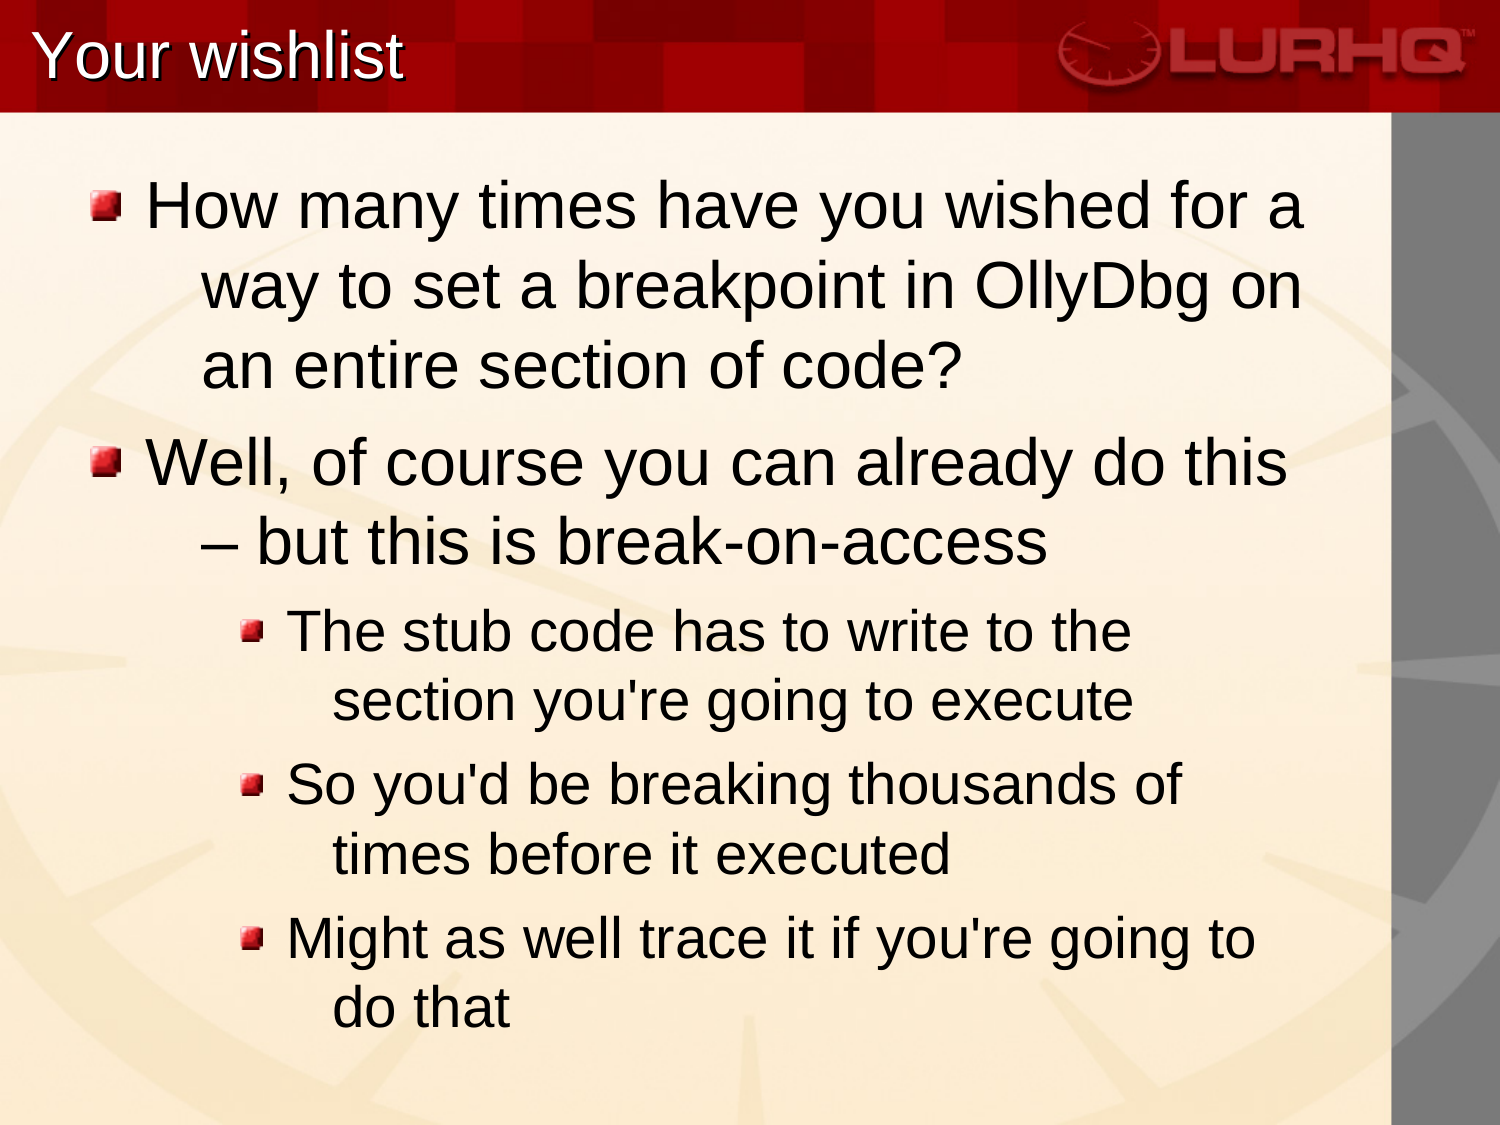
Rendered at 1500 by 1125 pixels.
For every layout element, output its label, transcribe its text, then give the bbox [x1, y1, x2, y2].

list How many times have you wished for a way to set a breakpoint in OllyDbg on an entire section of code? Well, of course you can already do this – but this is break-on-access The stub code has to write to the section you're going to execute So you'd be breaking thousands of times before it executed Might as well trace it if you're going to do that [90, 162, 1336, 1036]
title Your wishlist [30, 0, 1350, 106]
picture [0, 0, 1500, 1125]
